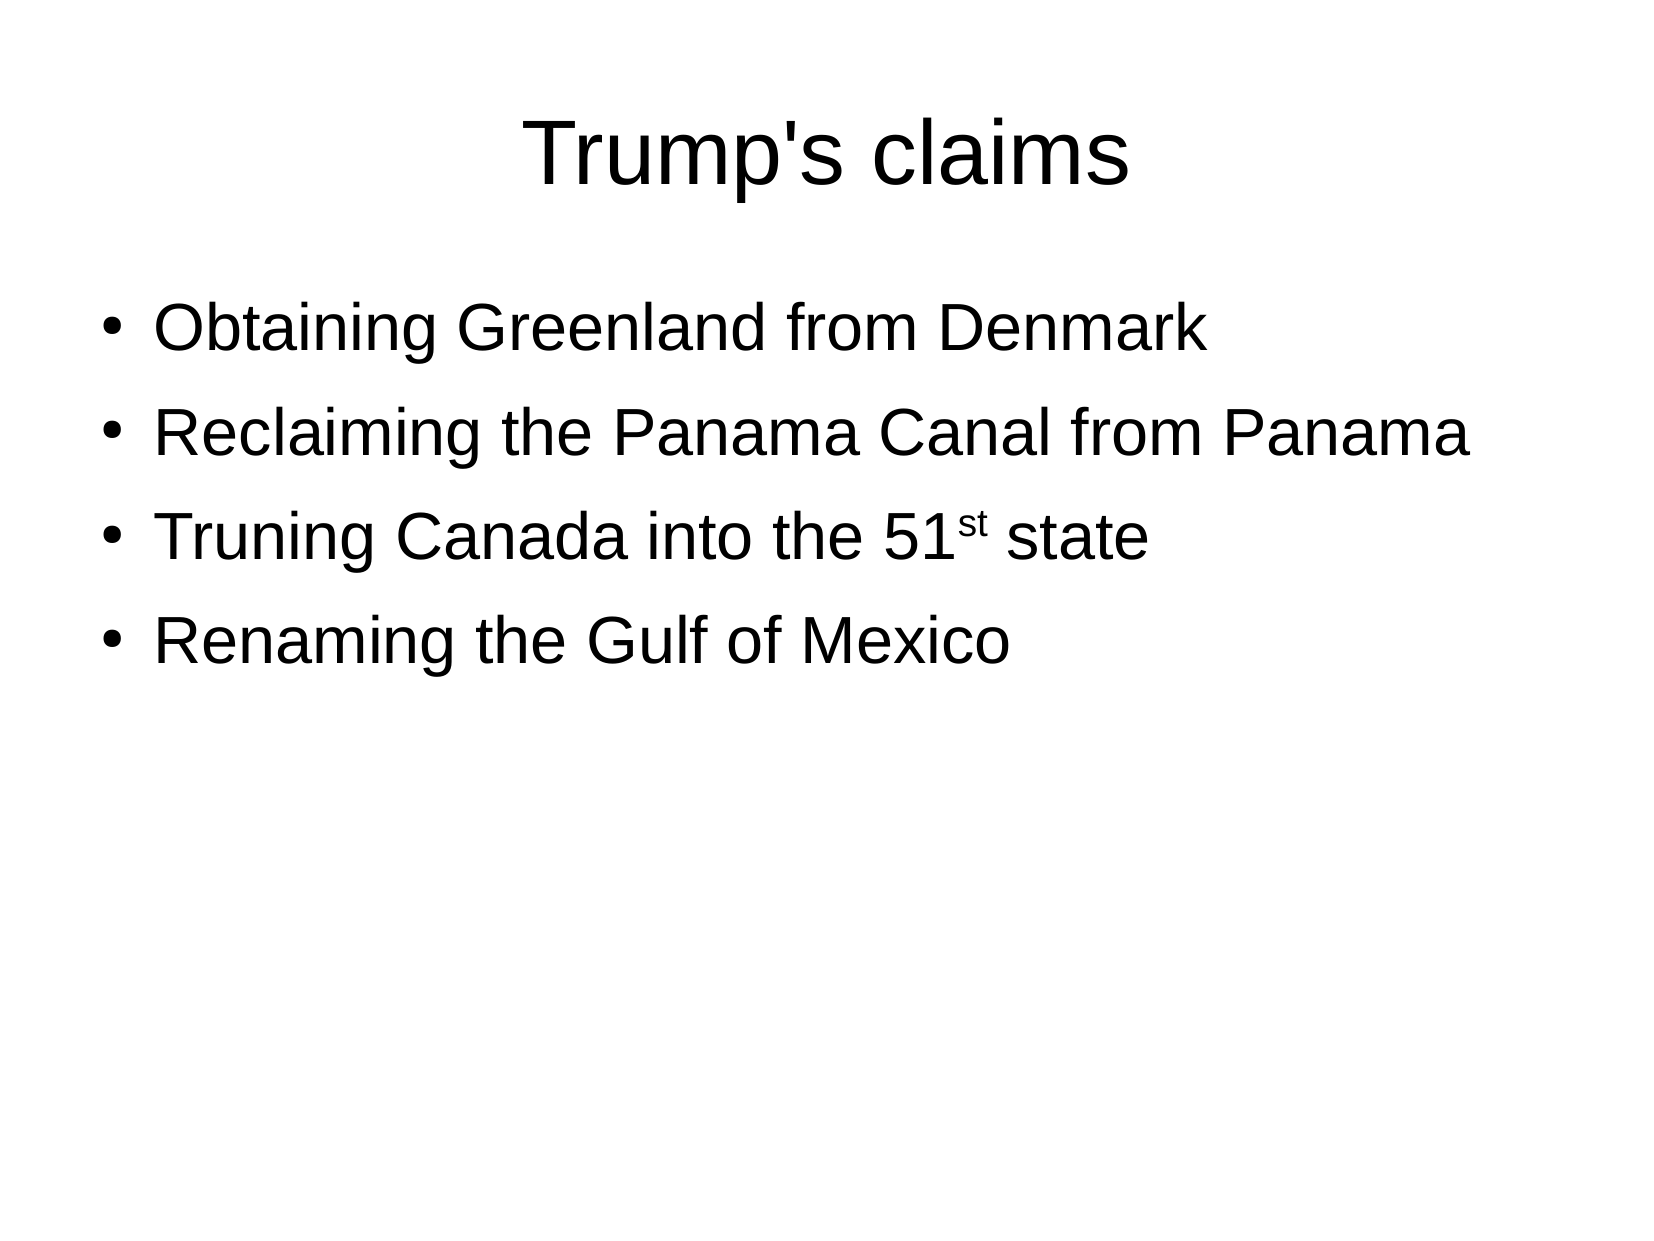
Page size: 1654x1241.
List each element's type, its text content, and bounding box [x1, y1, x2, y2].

title Trump's claims [82, 49, 1571, 257]
list Obtaining Greenland from Denmark Reclaiming the Panama Canal from Panama Truning Canada into the 51st state Renaming the Gulf of Mexico [82, 290, 1571, 1109]
